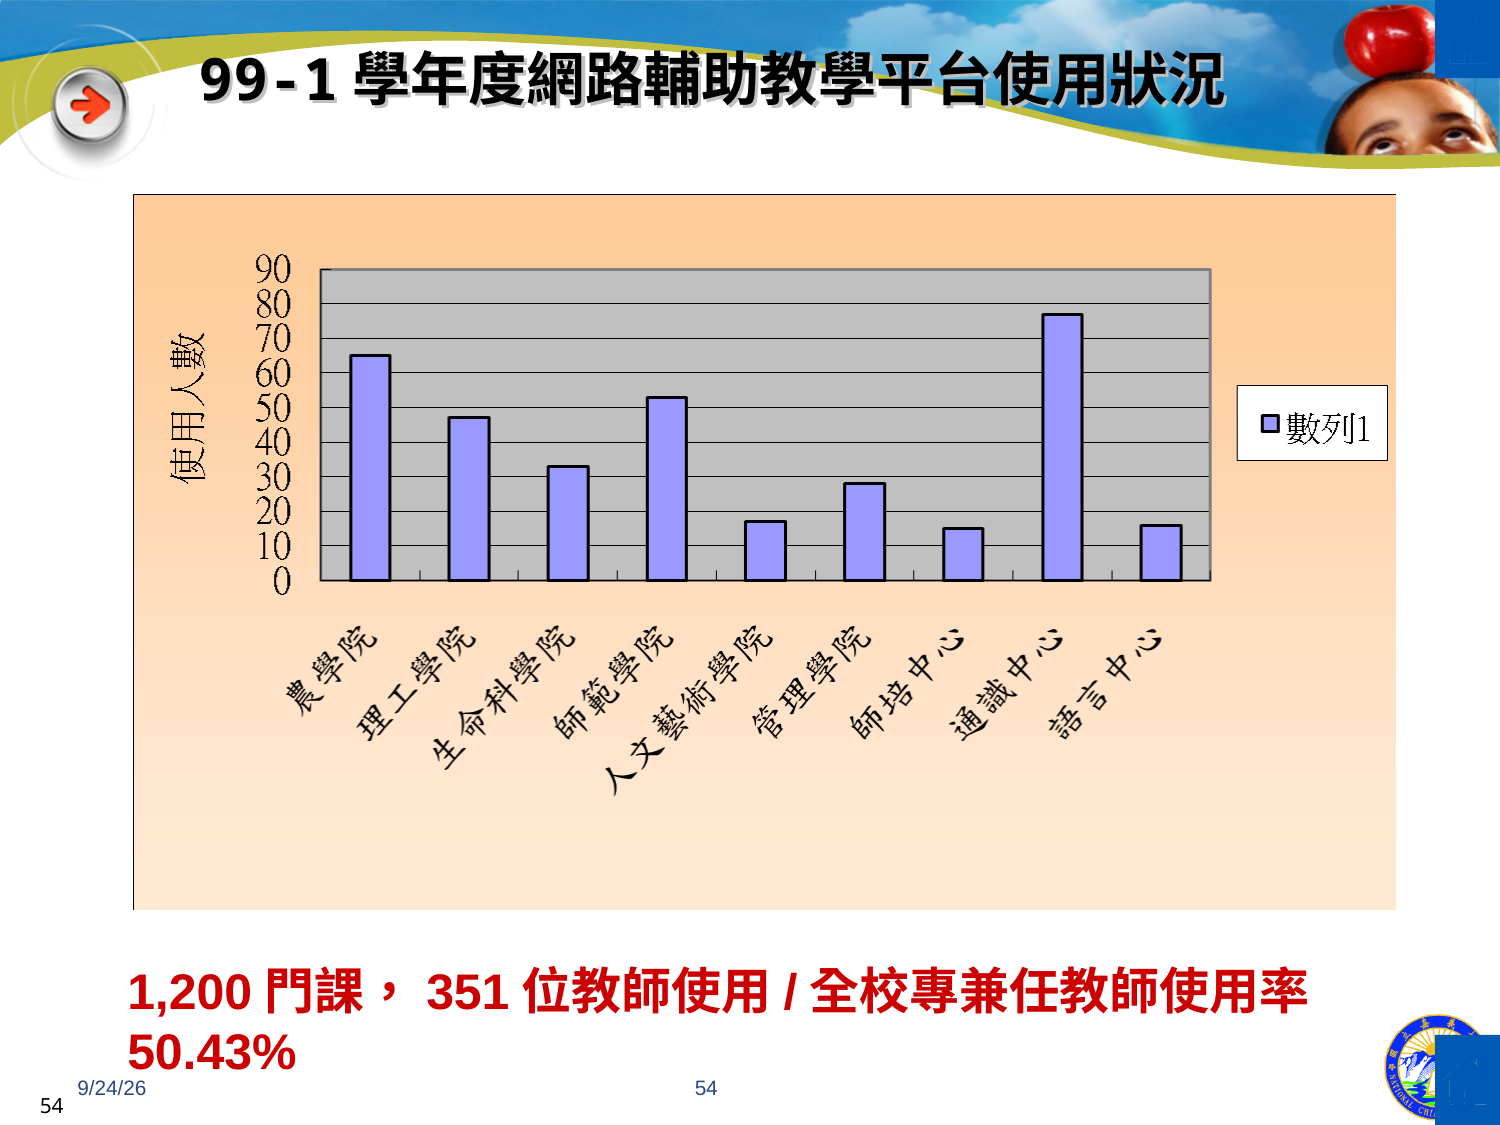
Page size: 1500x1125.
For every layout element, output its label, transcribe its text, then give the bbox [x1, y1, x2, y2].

text_box 1,200門課，351位教師使用/全校專兼任教師使用率50.43% [112, 952, 1424, 1088]
text_box [24, 1067, 376, 1125]
chart [133, 194, 1396, 910]
text_box [1435, 0, 1500, 79]
title 99-1學年度網路輔助教學平台使用狀況 [183, 31, 1500, 124]
text_box [1435, 1034, 1500, 1125]
text_box [637, 1088, 775, 1111]
